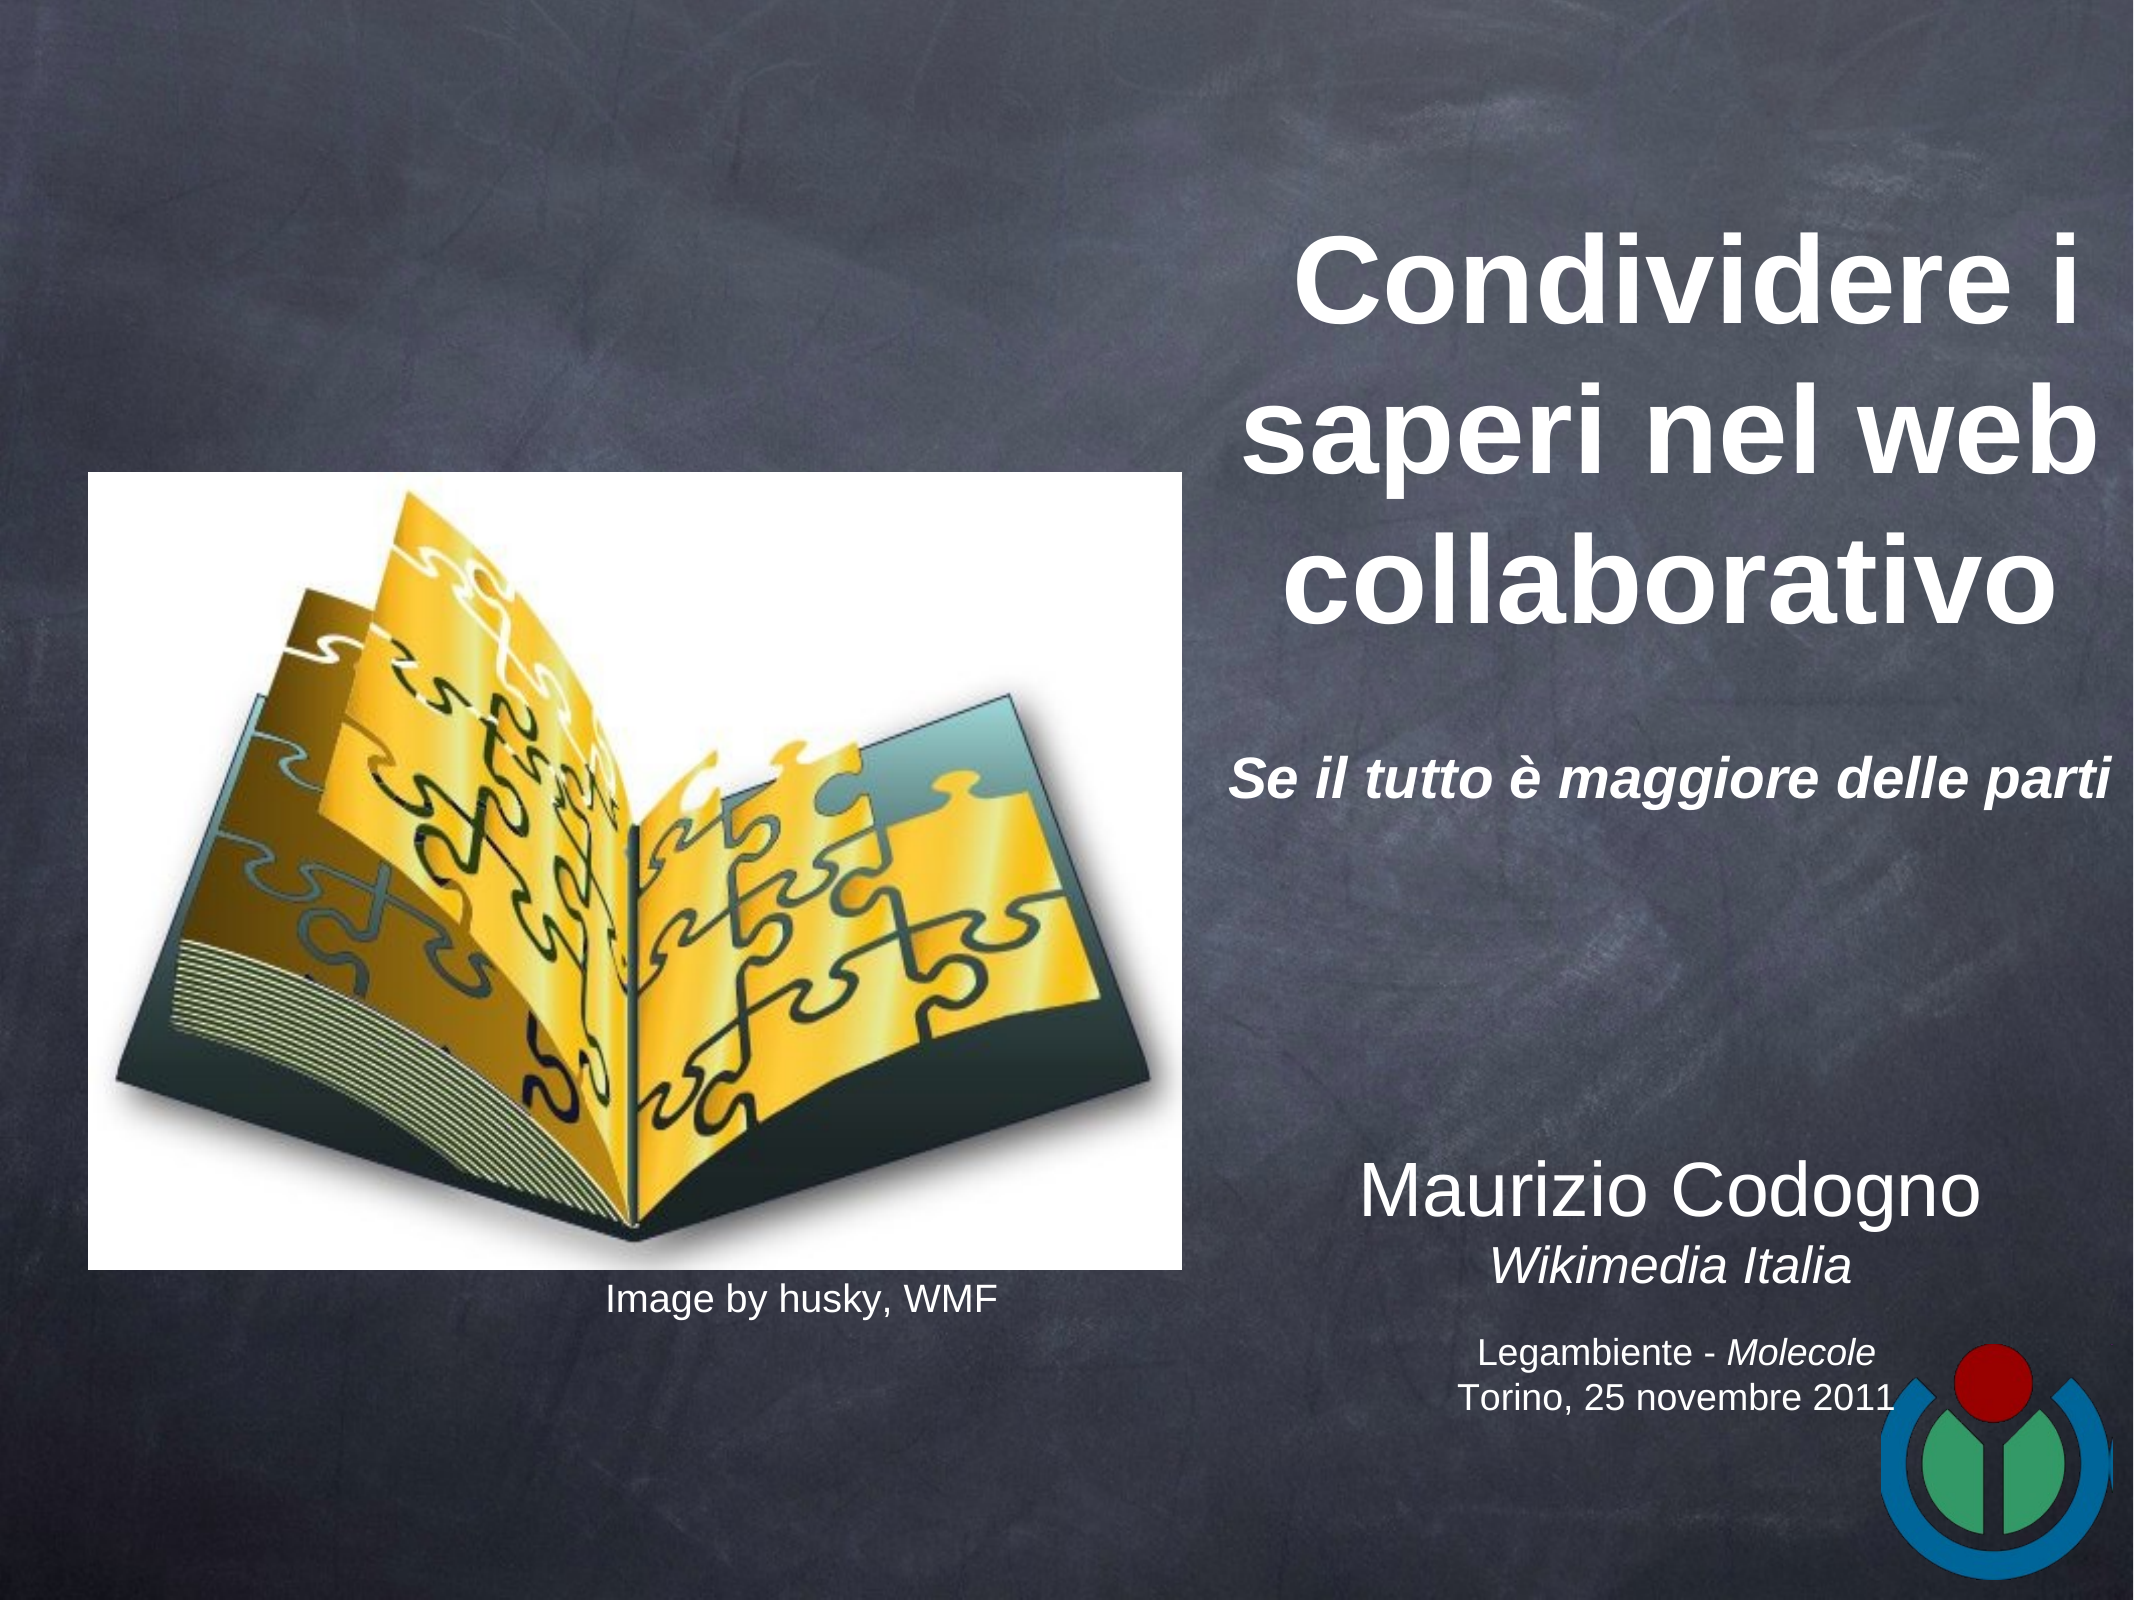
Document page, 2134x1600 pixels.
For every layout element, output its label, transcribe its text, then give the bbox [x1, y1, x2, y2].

picture [0, 0, 2134, 1600]
title Condividere i saperi nel web collaborativo Se il tutto è maggiore delle parti [1208, 20, 2134, 838]
text_box Image by husky, WMF [540, 1270, 1063, 1329]
picture [1917, 1506, 2070, 1551]
text_box Legambiente - Molecole Torino, 25 novembre 2011 [1220, 1319, 2134, 1506]
list Maurizio Codogno Wikimedia Italia [1208, 1130, 2134, 1308]
